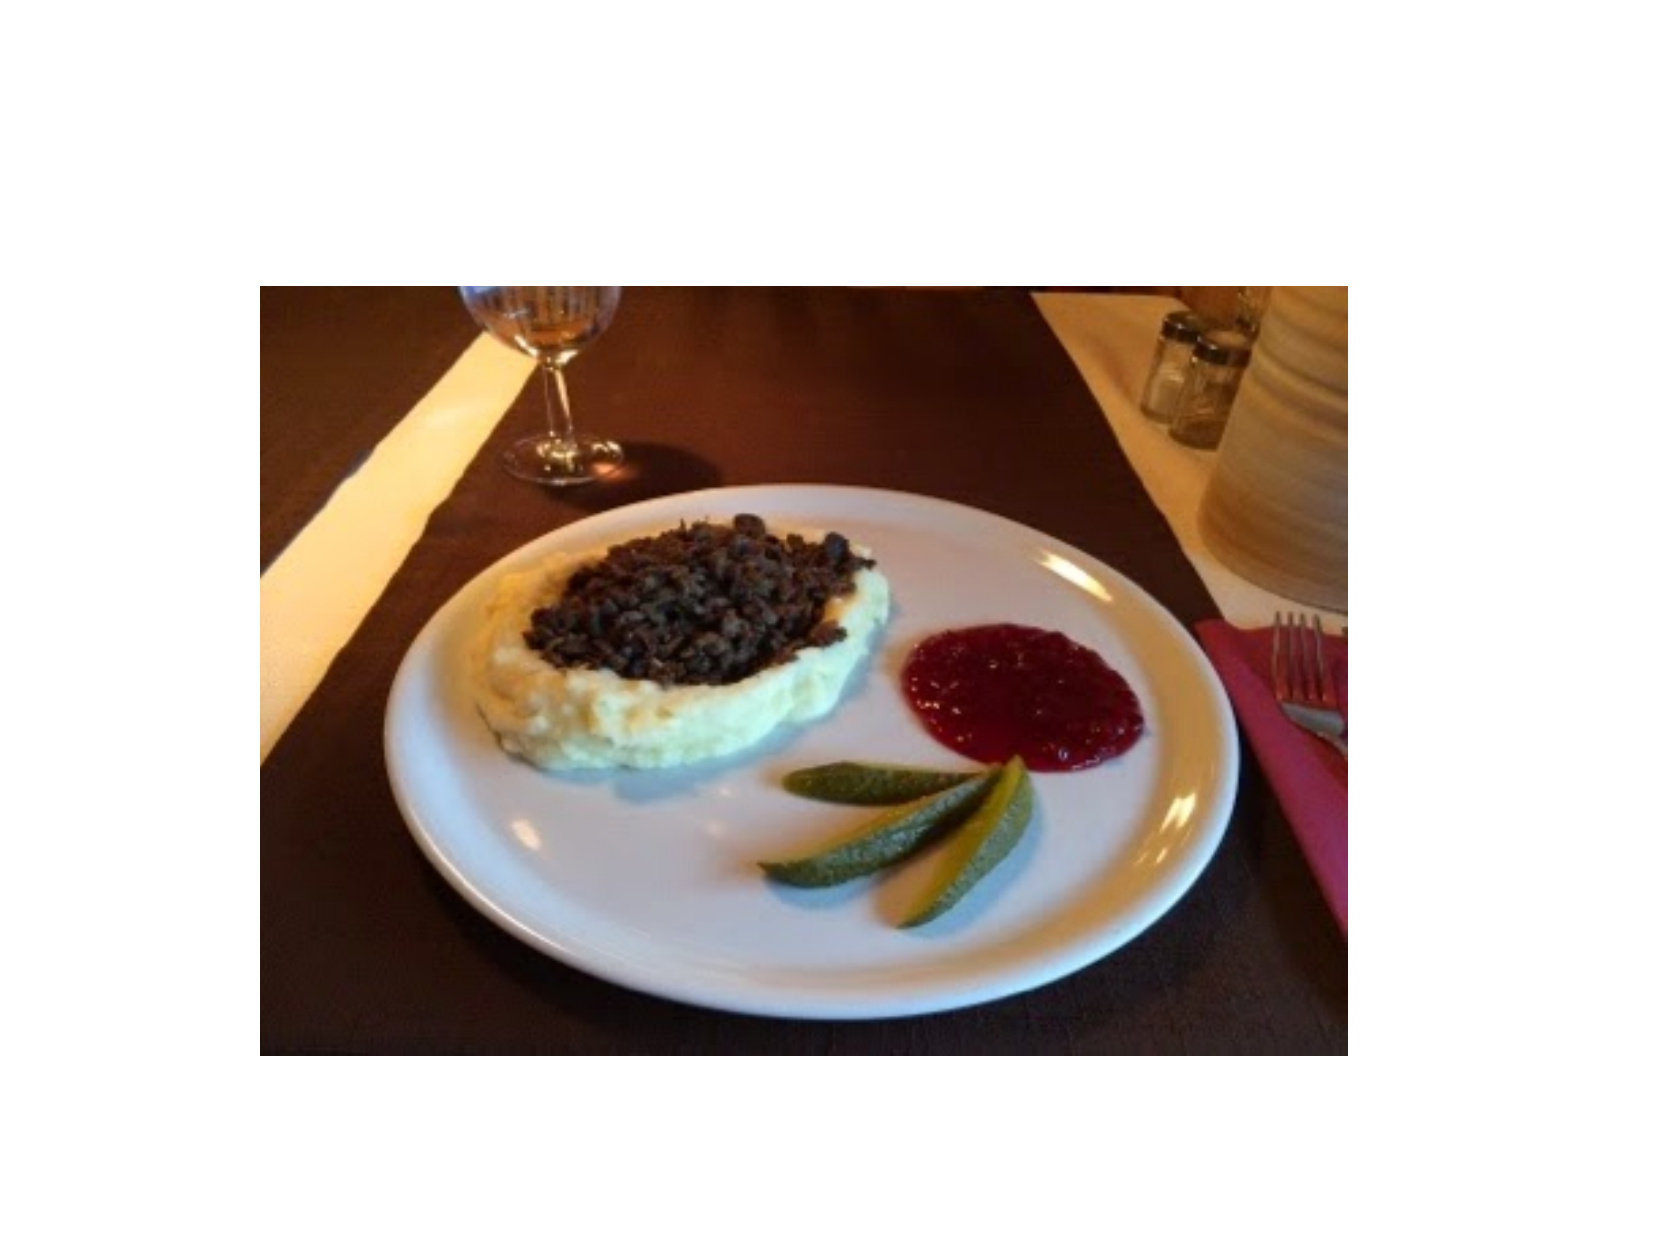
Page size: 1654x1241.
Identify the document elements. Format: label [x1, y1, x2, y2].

picture [260, 286, 1348, 1056]
